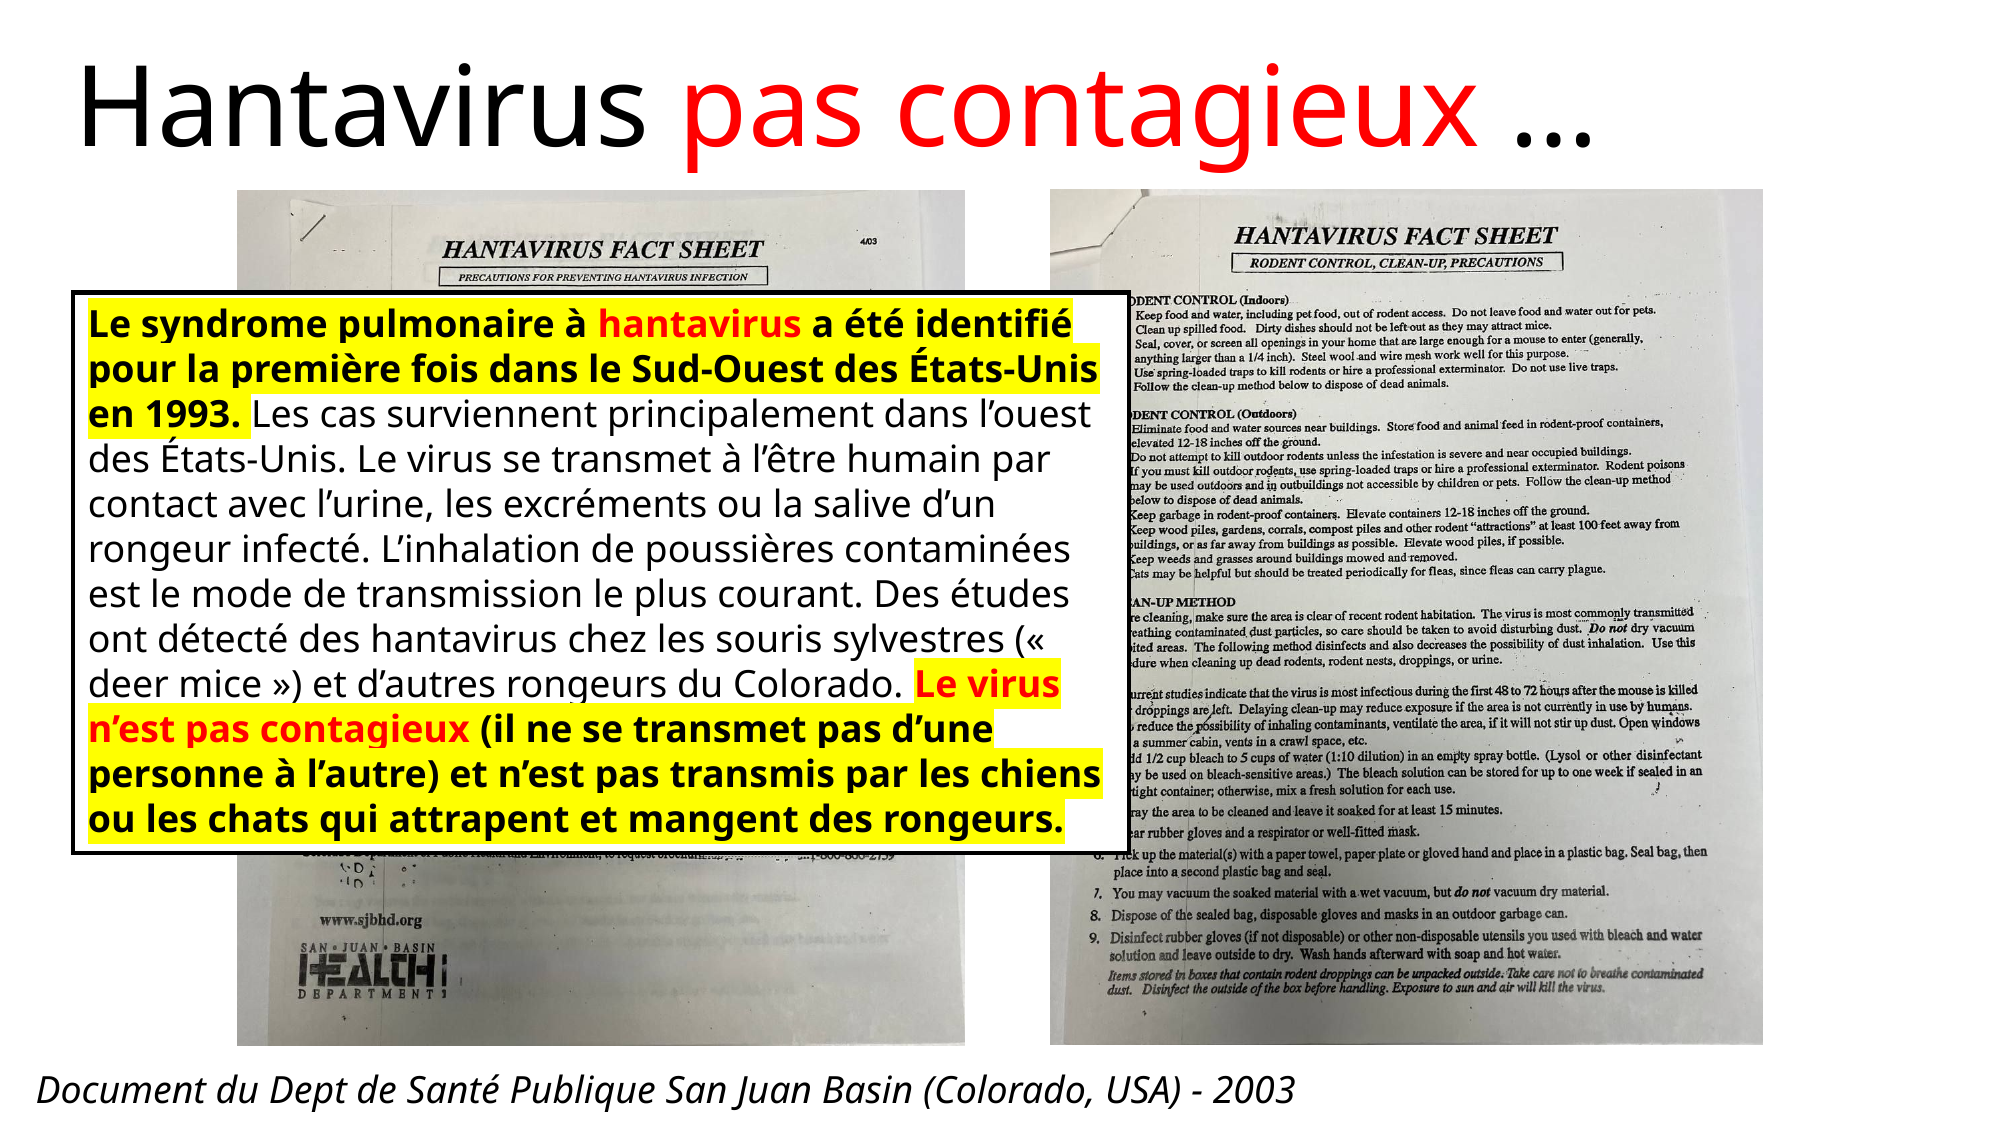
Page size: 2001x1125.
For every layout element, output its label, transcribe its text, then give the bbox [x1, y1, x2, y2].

text_box Document du Dept de Santé Publique San Juan Basin (Colorado, USA) - 2003 [20, 1058, 1535, 1119]
picture [237, 190, 965, 290]
picture [1050, 189, 1763, 1045]
text_box Le syndrome pulmonaire à hantavirus a été identifié pour la première fois dans le Sud-Ouest des États-Unis en 1993. Les cas surviennent principalement dans l’ouest des États-Unis. Le virus se transmet à l’être humain par contact avec l’urine, les excréments ou la salive d’un rongeur infecté. L’inhalation de poussières contaminées est le mode de transmission le plus courant. Des études ont détecté des hantavirus chez les souris sylvestres (« deer mice ») et d’autres rongeurs du Colorado. Le virus n’est pas contagieux (il ne se transmet pas d’une personne à l’autre) et n’est pas transmis par les chiens ou les chats qui attrapent et mangent des rongeurs. [72, 292, 1130, 853]
text_box Hantavirus pas contagieux … [59, 26, 1941, 179]
picture [237, 855, 965, 1046]
